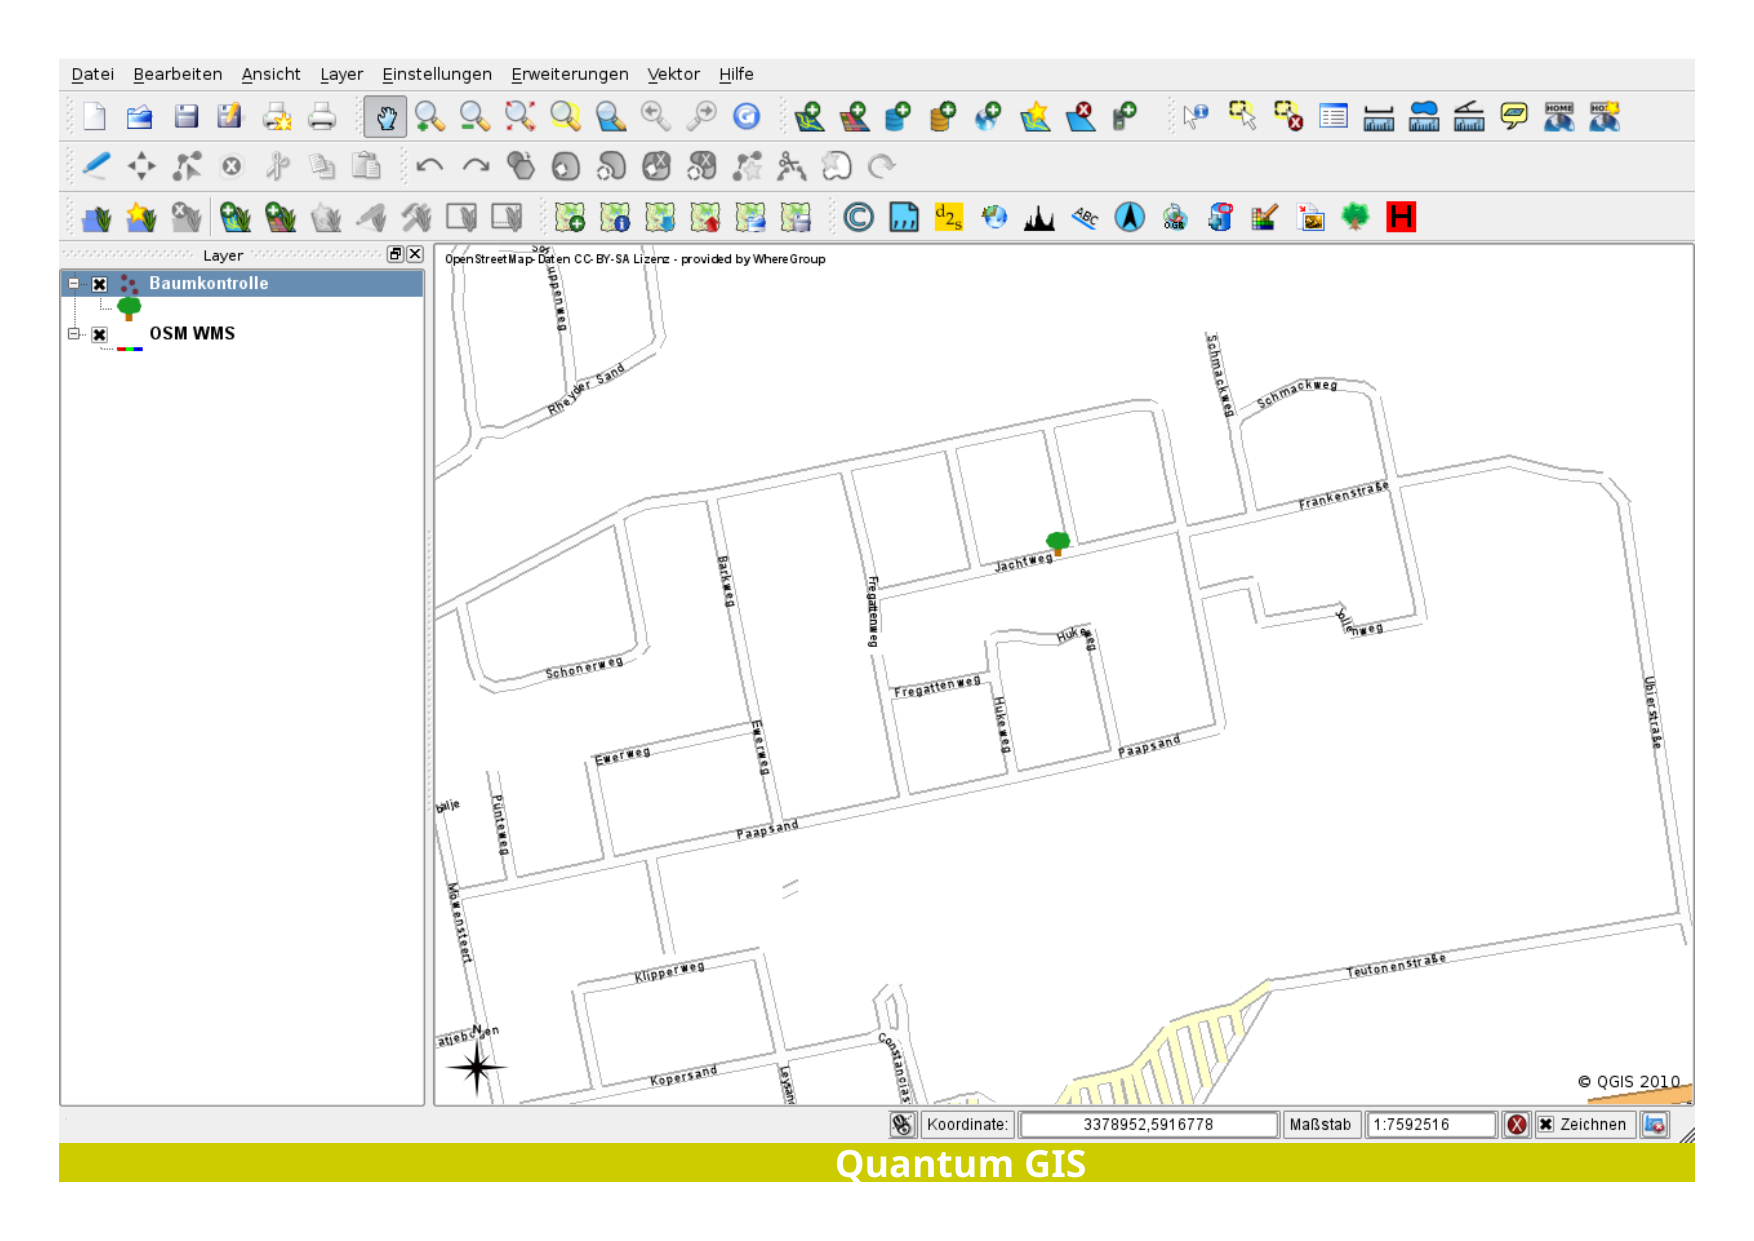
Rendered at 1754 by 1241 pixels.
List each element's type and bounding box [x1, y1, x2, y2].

picture [59, 58, 1695, 1143]
